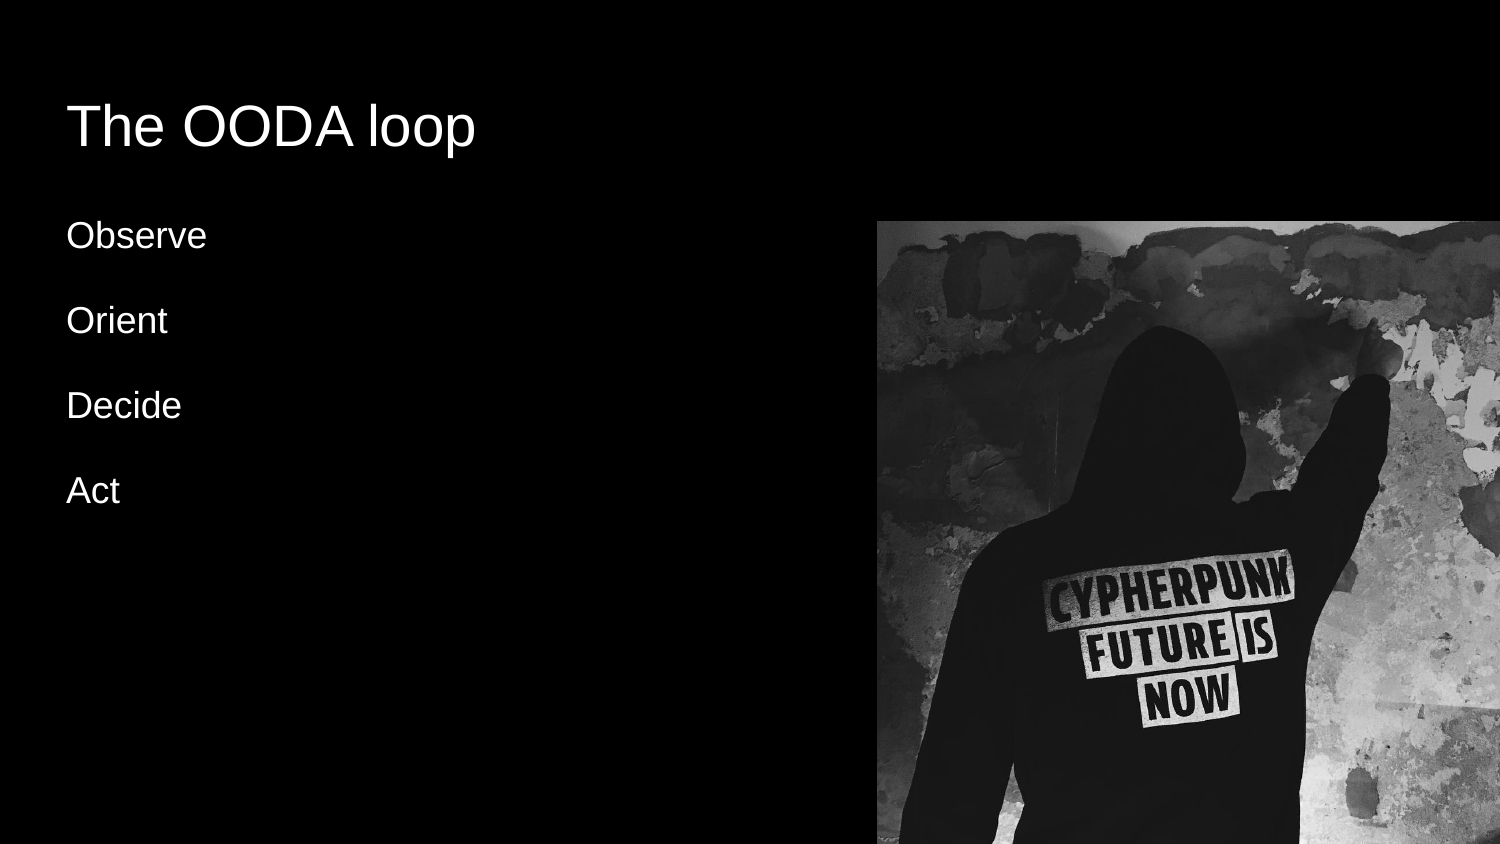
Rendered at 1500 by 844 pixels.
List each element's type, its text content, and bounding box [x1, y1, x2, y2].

picture [877, 221, 1500, 844]
list Observe Orient Decide Act [51, 189, 824, 750]
title The OODA loop [51, 72, 1449, 167]
